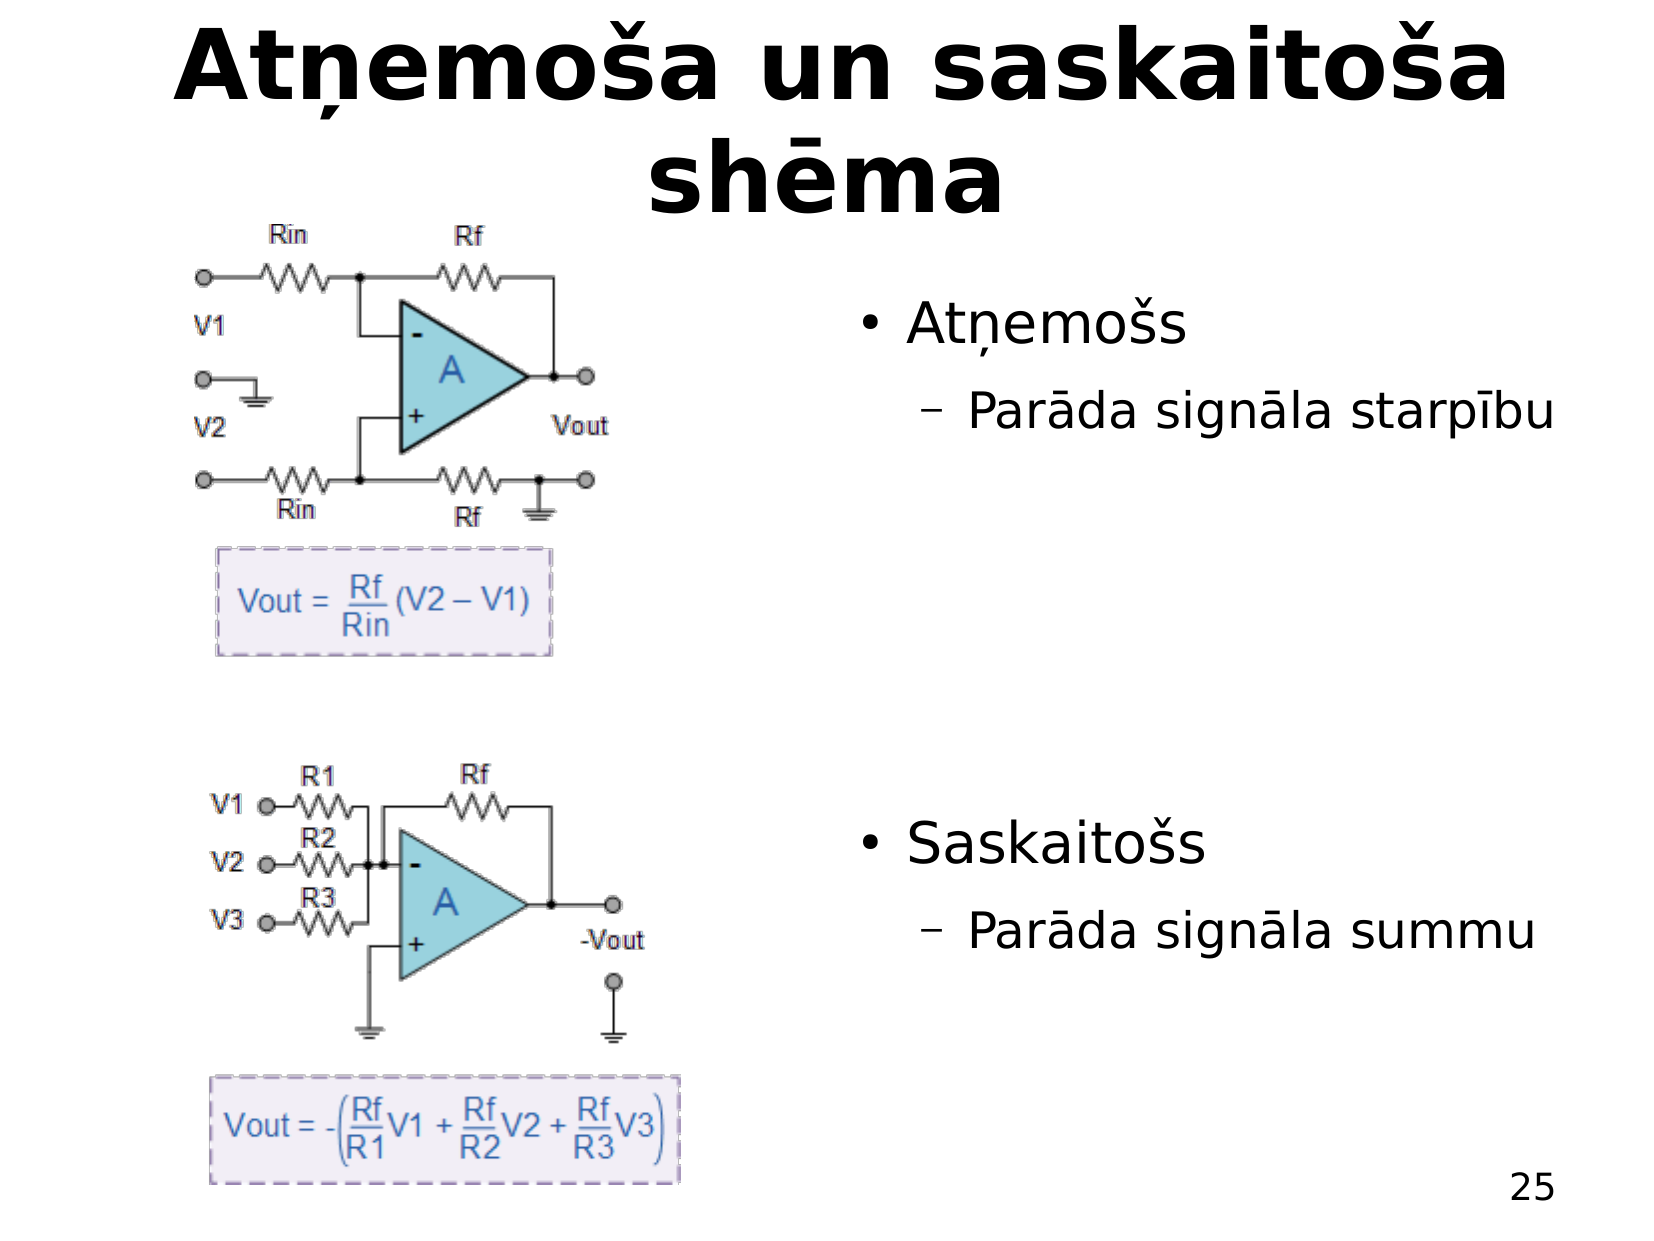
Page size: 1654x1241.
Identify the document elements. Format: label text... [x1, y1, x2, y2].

list Atņemošs Parāda signāla starpību Saskaitošs Parāda signāla summu [845, 290, 1572, 1010]
picture [194, 224, 681, 1186]
title Atņemoša un saskaitoša shēma [82, 0, 1571, 255]
